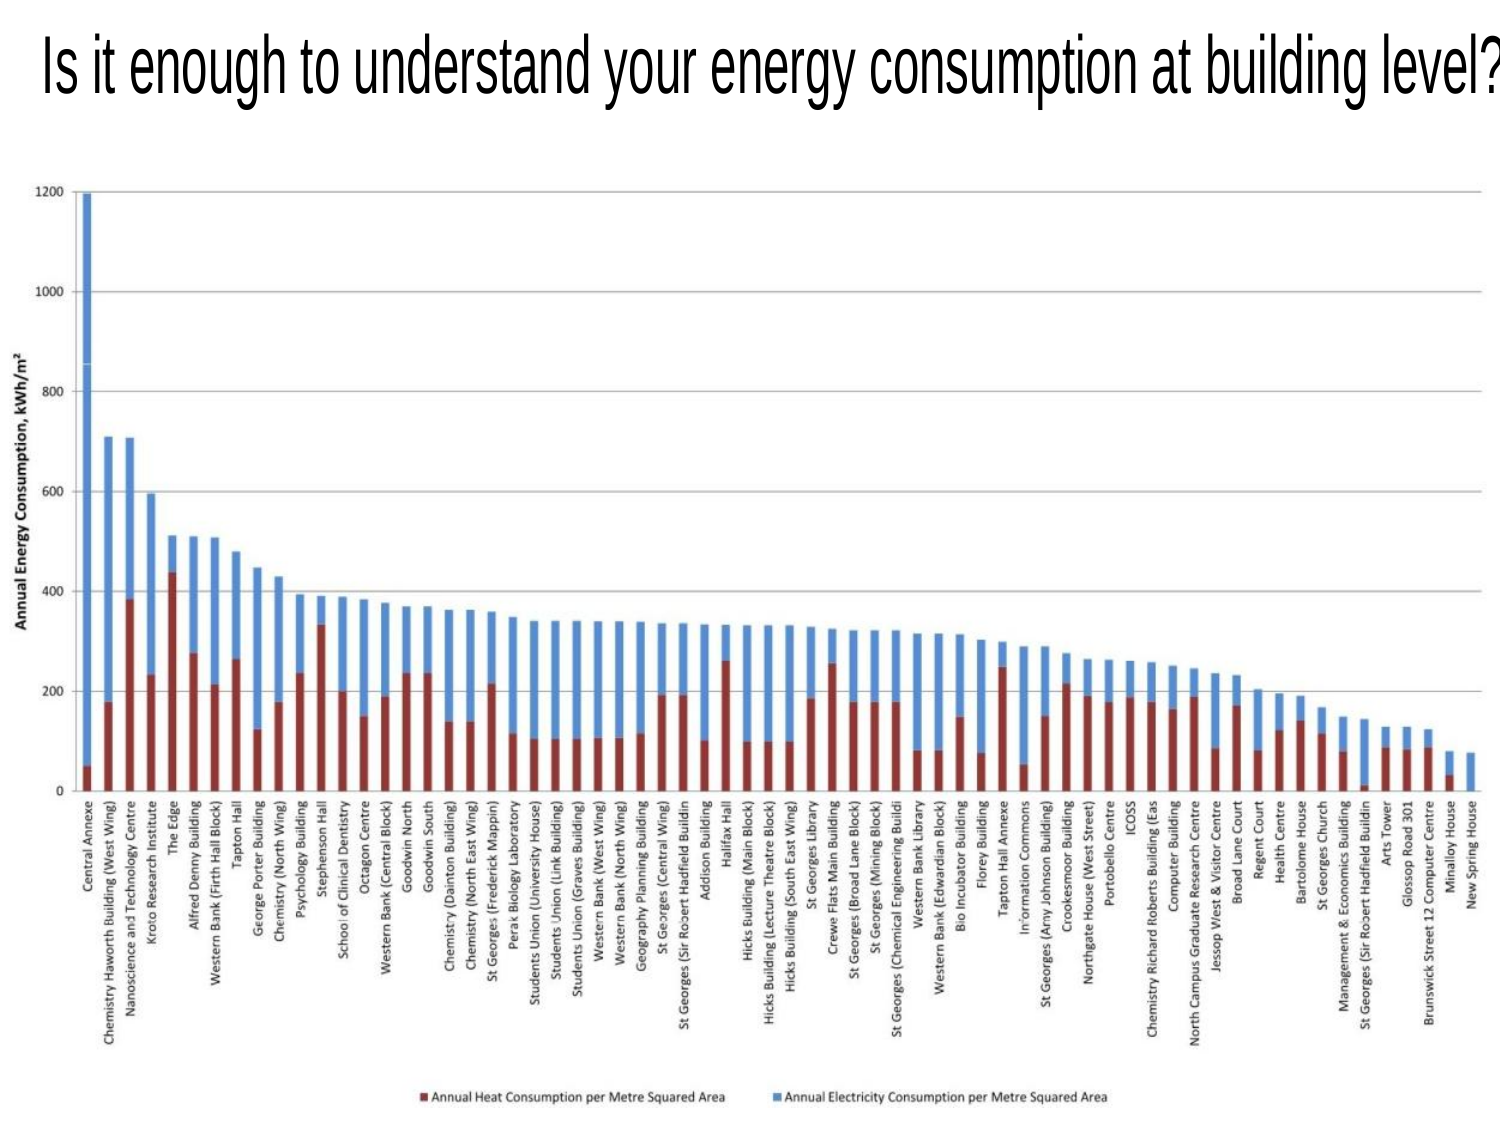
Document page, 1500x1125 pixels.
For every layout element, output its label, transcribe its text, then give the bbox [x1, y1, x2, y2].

picture [0, 143, 1500, 1108]
list Is it enough to understand your energy consumption at building level? [0, 0, 1500, 118]
